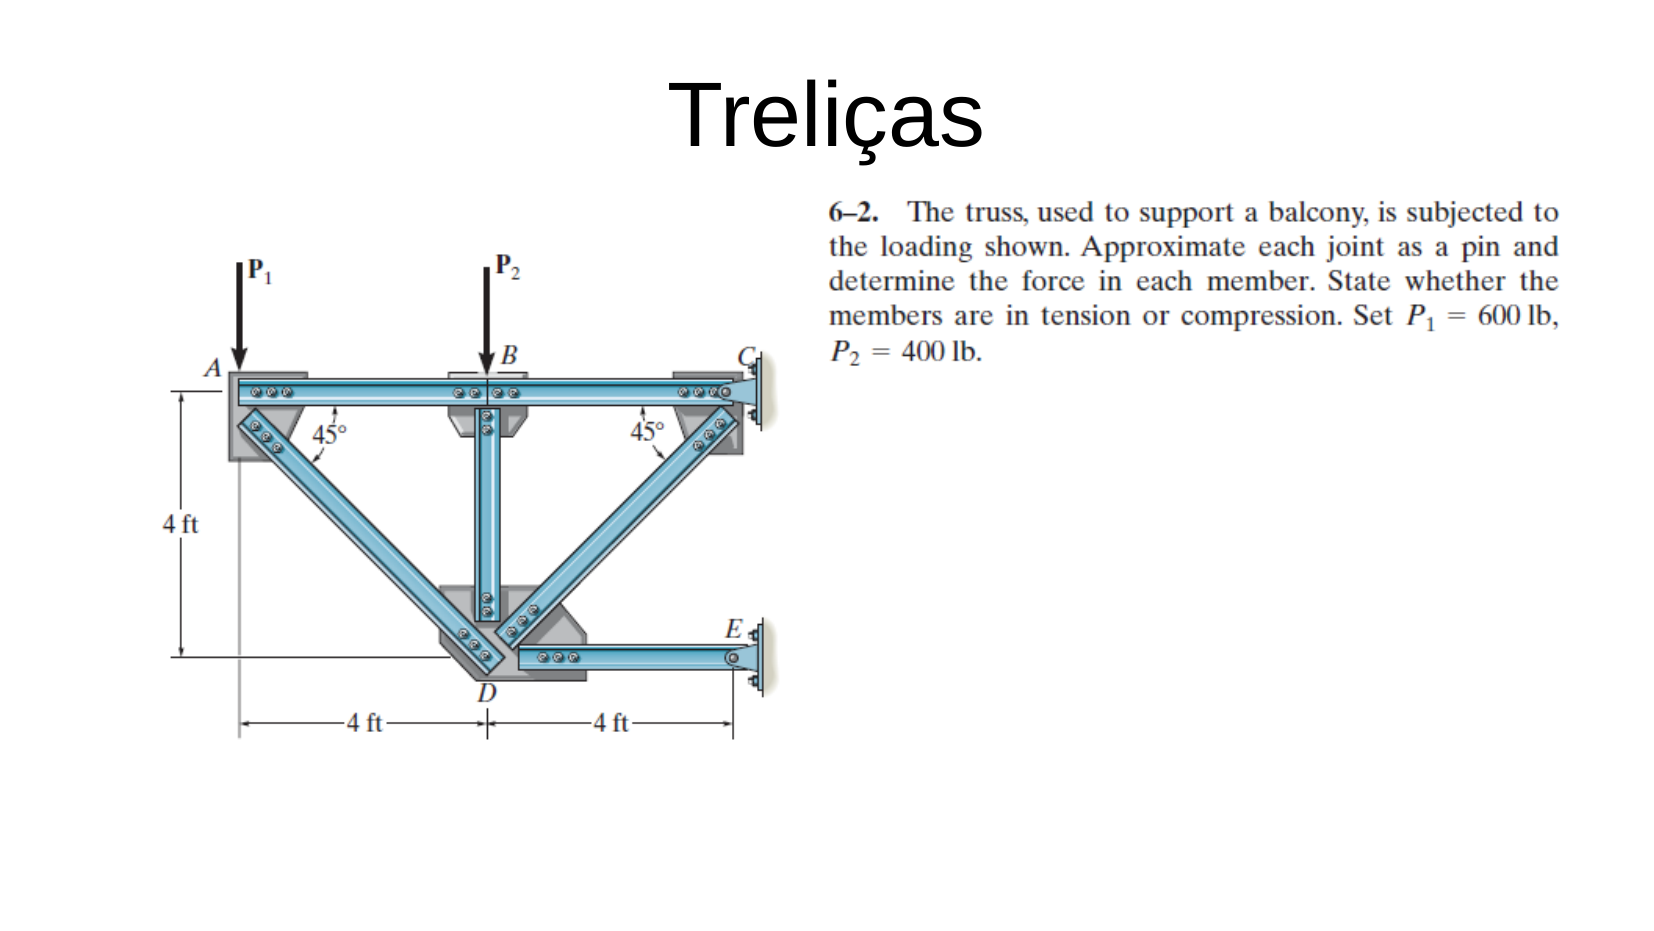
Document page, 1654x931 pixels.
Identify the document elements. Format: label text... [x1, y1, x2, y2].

title Treliças [82, 37, 1571, 193]
picture [88, 192, 1625, 904]
